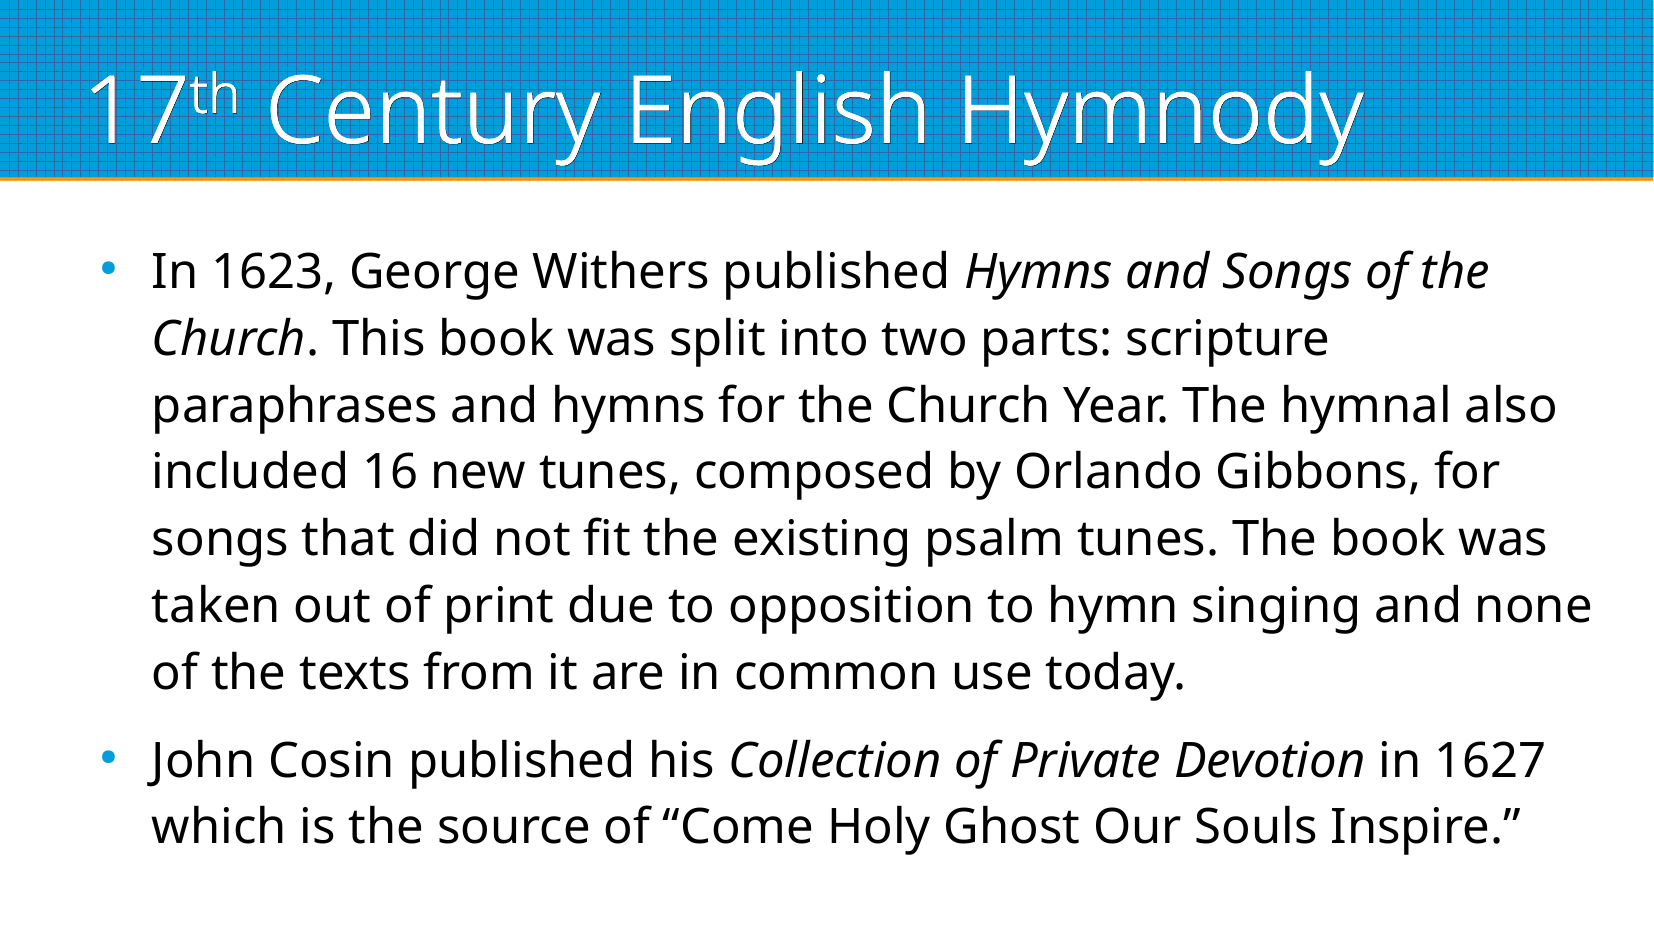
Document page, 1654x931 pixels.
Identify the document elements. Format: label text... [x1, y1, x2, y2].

list In 1623, George Withers published Hymns and Songs of the Church. This book was split into two parts: scripture paraphrases and hymns for the Church Year. The hymnal also included 16 new tunes, composed by Orlando Gibbons, for songs that did not fit the existing psalm tunes. The book was taken out of print due to opposition to hymn singing and none of the texts from it are in common use today. John Cosin published his Collection of Private Devotion in 1627 which is the source of “Come Holy Ghost Our Souls Inspire.” [82, 236, 1613, 863]
title 17th Century English Hymnody [82, 14, 1571, 171]
